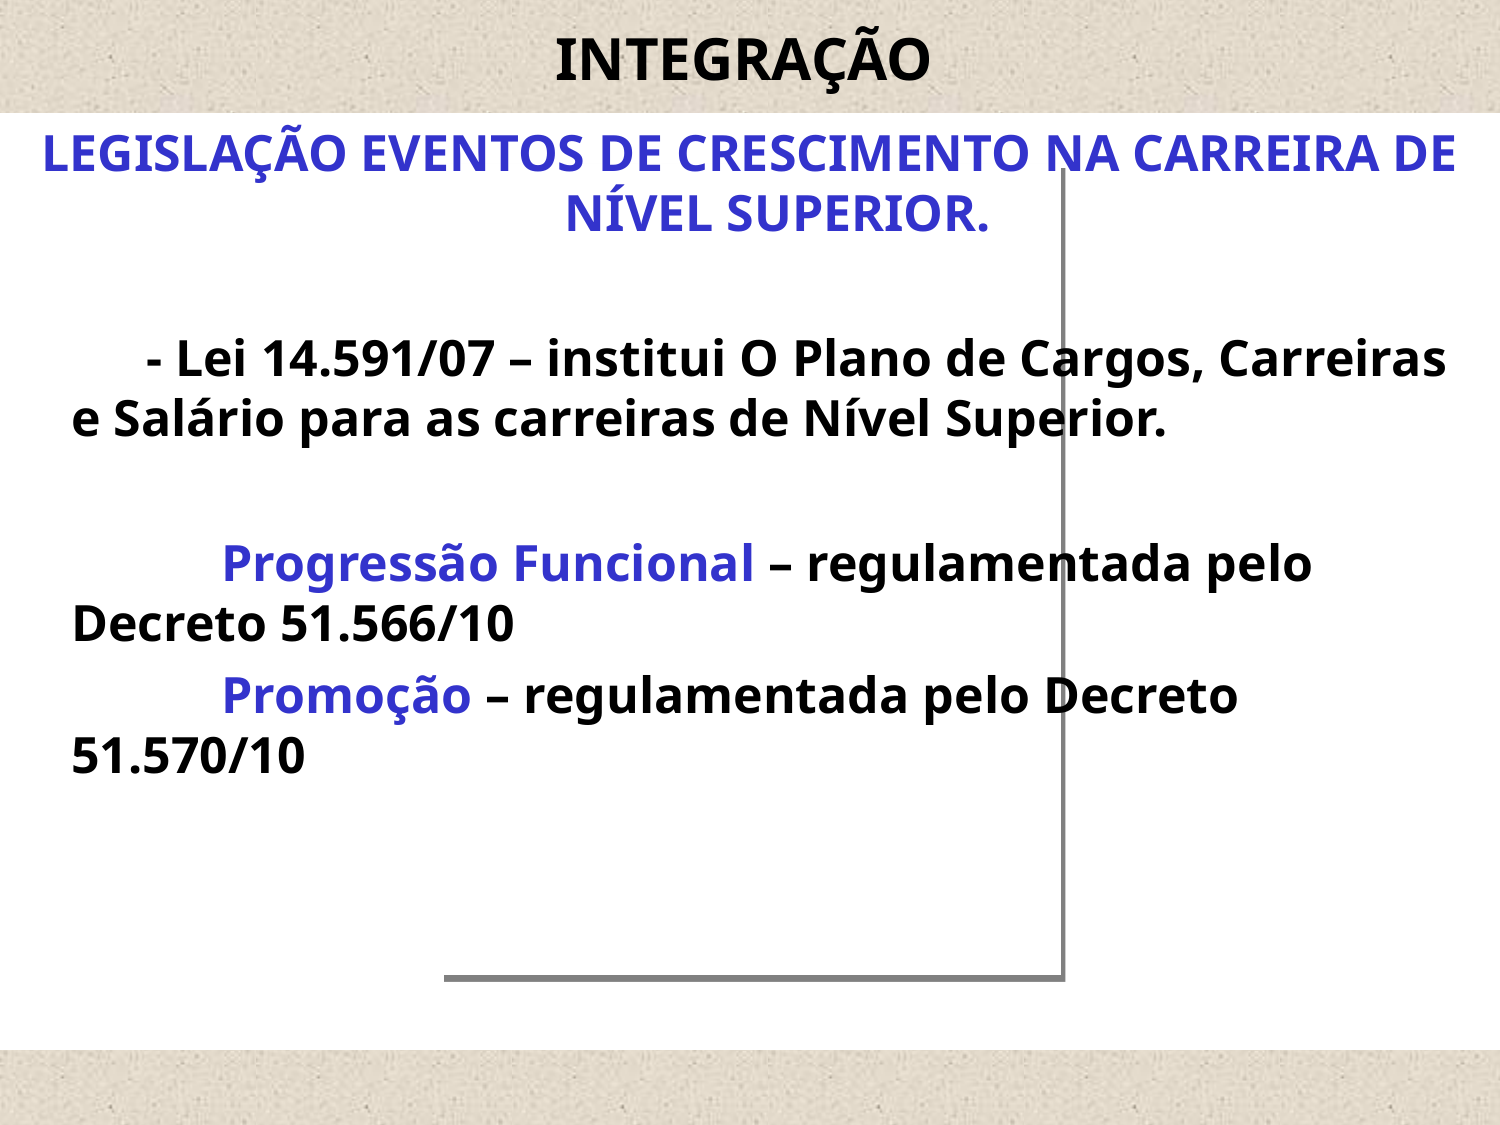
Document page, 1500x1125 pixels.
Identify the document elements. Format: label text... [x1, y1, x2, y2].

text_box [0, 0, 1500, 112]
text_box INTEGRAÇÃO [53, 14, 1436, 100]
text_box LEGISLAÇÃO EVENTOS DE CRESCIMENTO NA CARREIRA DE NÍVEL SUPERIOR. - Lei 14.591/07 – institui O Plano de Cargos, Carreiras e Salário para as carreiras de Nível Superior. Progressão Funcional – regulamentada pelo Decreto 51.566/10 Promoção – regulamentada pelo Decreto 51.570/10 [0, 114, 1500, 1047]
text_box [0, 1050, 1500, 1125]
